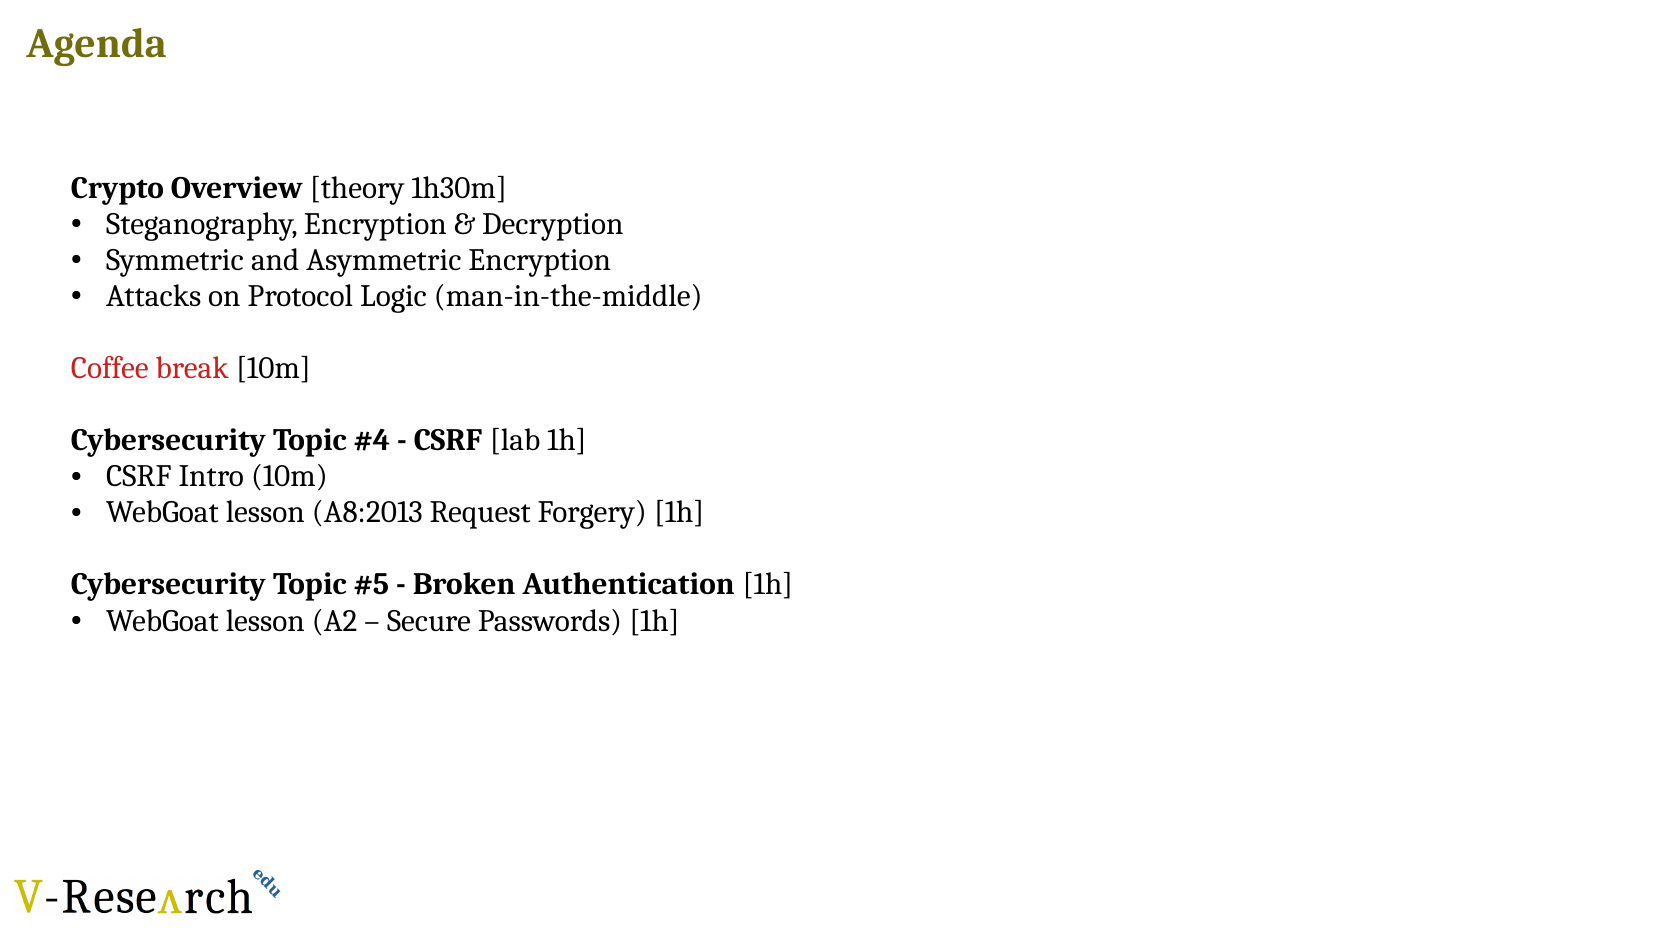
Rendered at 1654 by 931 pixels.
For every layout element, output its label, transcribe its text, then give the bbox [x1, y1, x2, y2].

text_box Agenda [11, 12, 1193, 77]
picture [11, 876, 255, 916]
text_box edu [222, 847, 333, 931]
text_box Crypto Overview [theory 1h30m] Steganography, Encryption & Decryption Symmetric and Asymmetric Encryption Attacks on Protocol Logic (man-in-the-middle) Coffee break [10m] Cybersecurity Topic #4 - CSRF [lab 1h] CSRF Intro (10m) WebGoat lesson (A8:2013 Request Forgery) [1h] Cybersecurity Topic #5 - Broken Authentication [1h] WebGoat lesson (A2 – Secure Passwords) [1h] [70, 170, 1512, 686]
